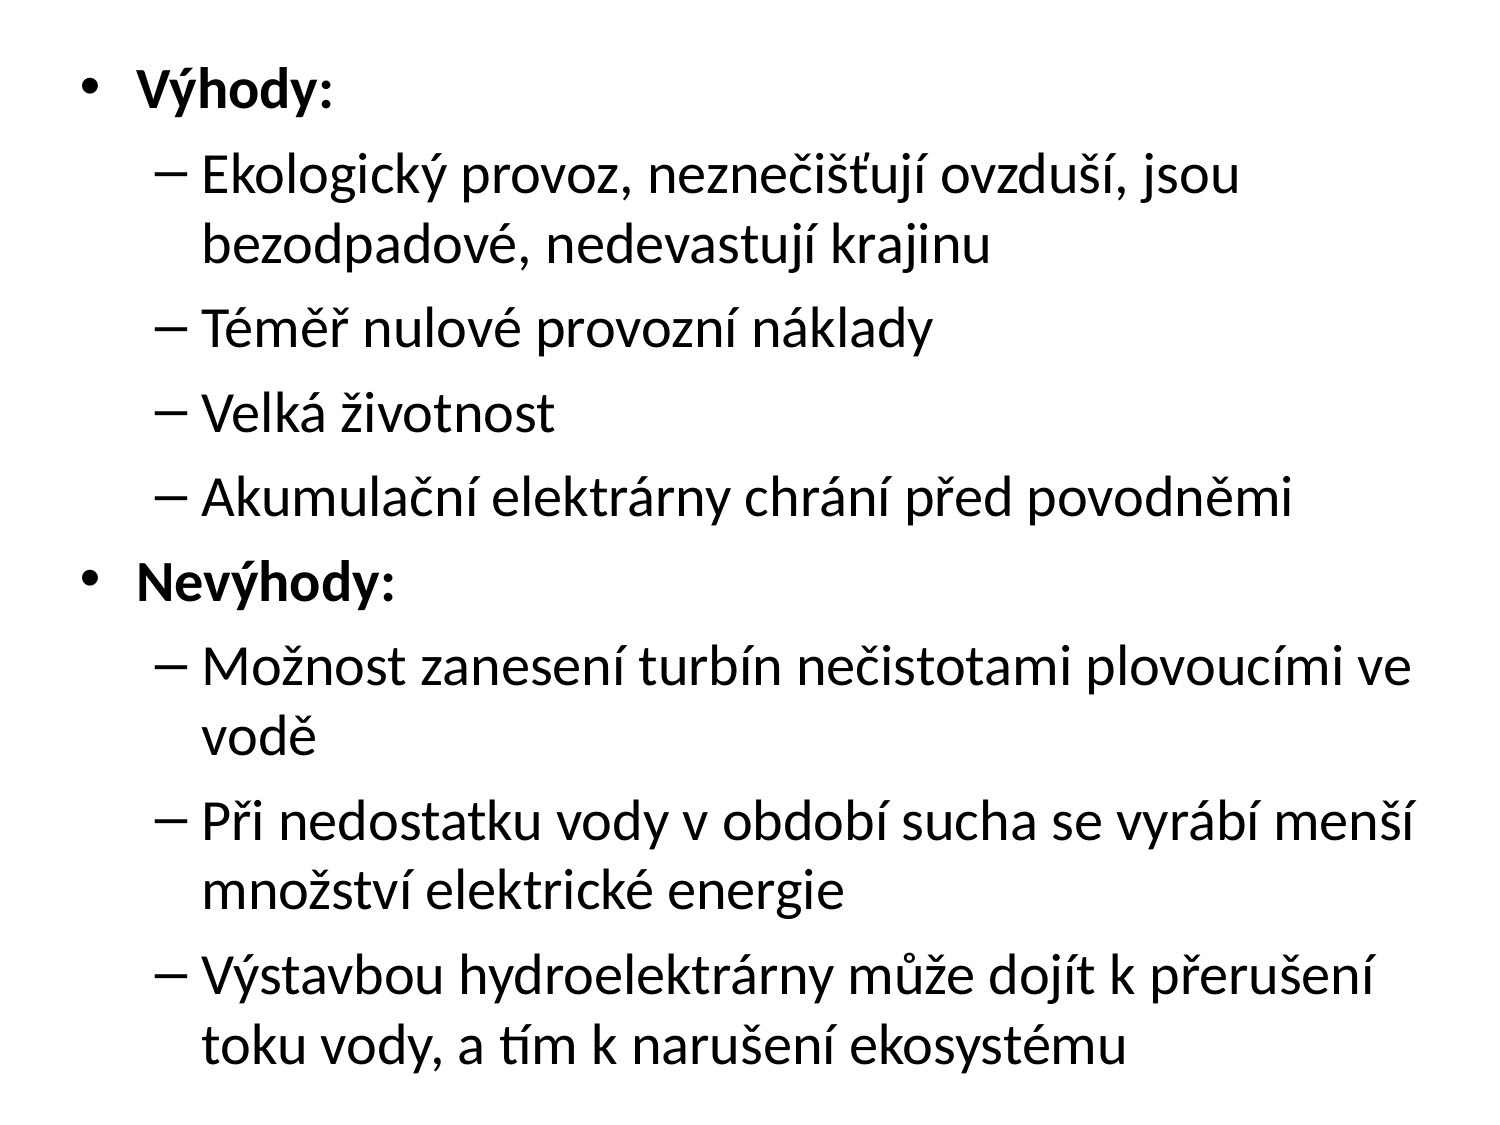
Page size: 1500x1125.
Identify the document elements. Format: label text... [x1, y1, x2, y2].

list Výhody: Ekologický provoz, neznečišťují ovzduší, jsou bezodpadové, nedevastují krajinu Téměř nulové provozní náklady Velká životnost Akumulační elektrárny chrání před povodněmi Nevýhody: Možnost zanesení turbín nečistotami plovoucími ve vodě Při nedostatku vody v období sucha se vyrábí menší množství elektrické energie Výstavbou hydroelektrárny může dojít k přerušení toku vody, a tím k narušení ekosystému [64, 42, 1436, 1125]
